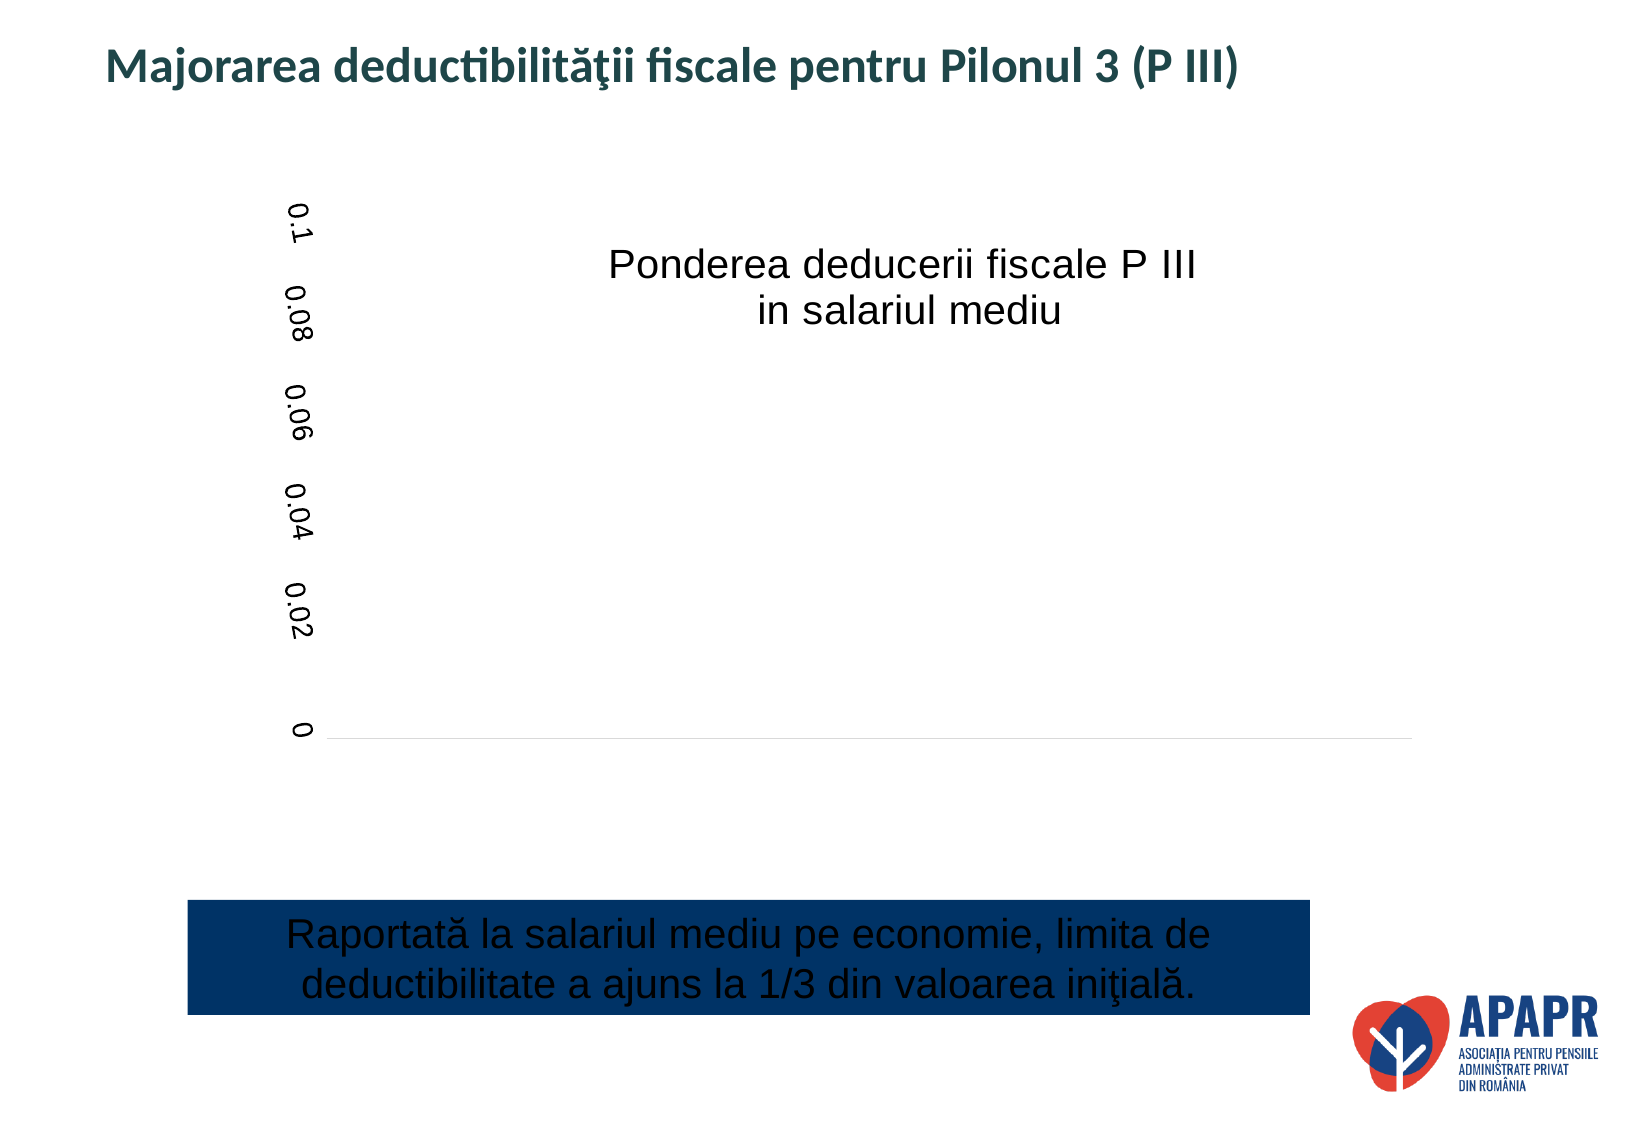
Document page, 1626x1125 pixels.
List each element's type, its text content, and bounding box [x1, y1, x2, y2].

title Majorarea deductibilităţii fiscale pentru Pilonul 3 (P III) [91, 24, 1535, 140]
picture [1274, 900, 1626, 1125]
text_box Raportată la salariul mediu pe economie, limita de deductibilitate a ajuns la 1/3 din valoarea iniţială. [187, 899, 1310, 1015]
chart [187, 200, 1413, 838]
